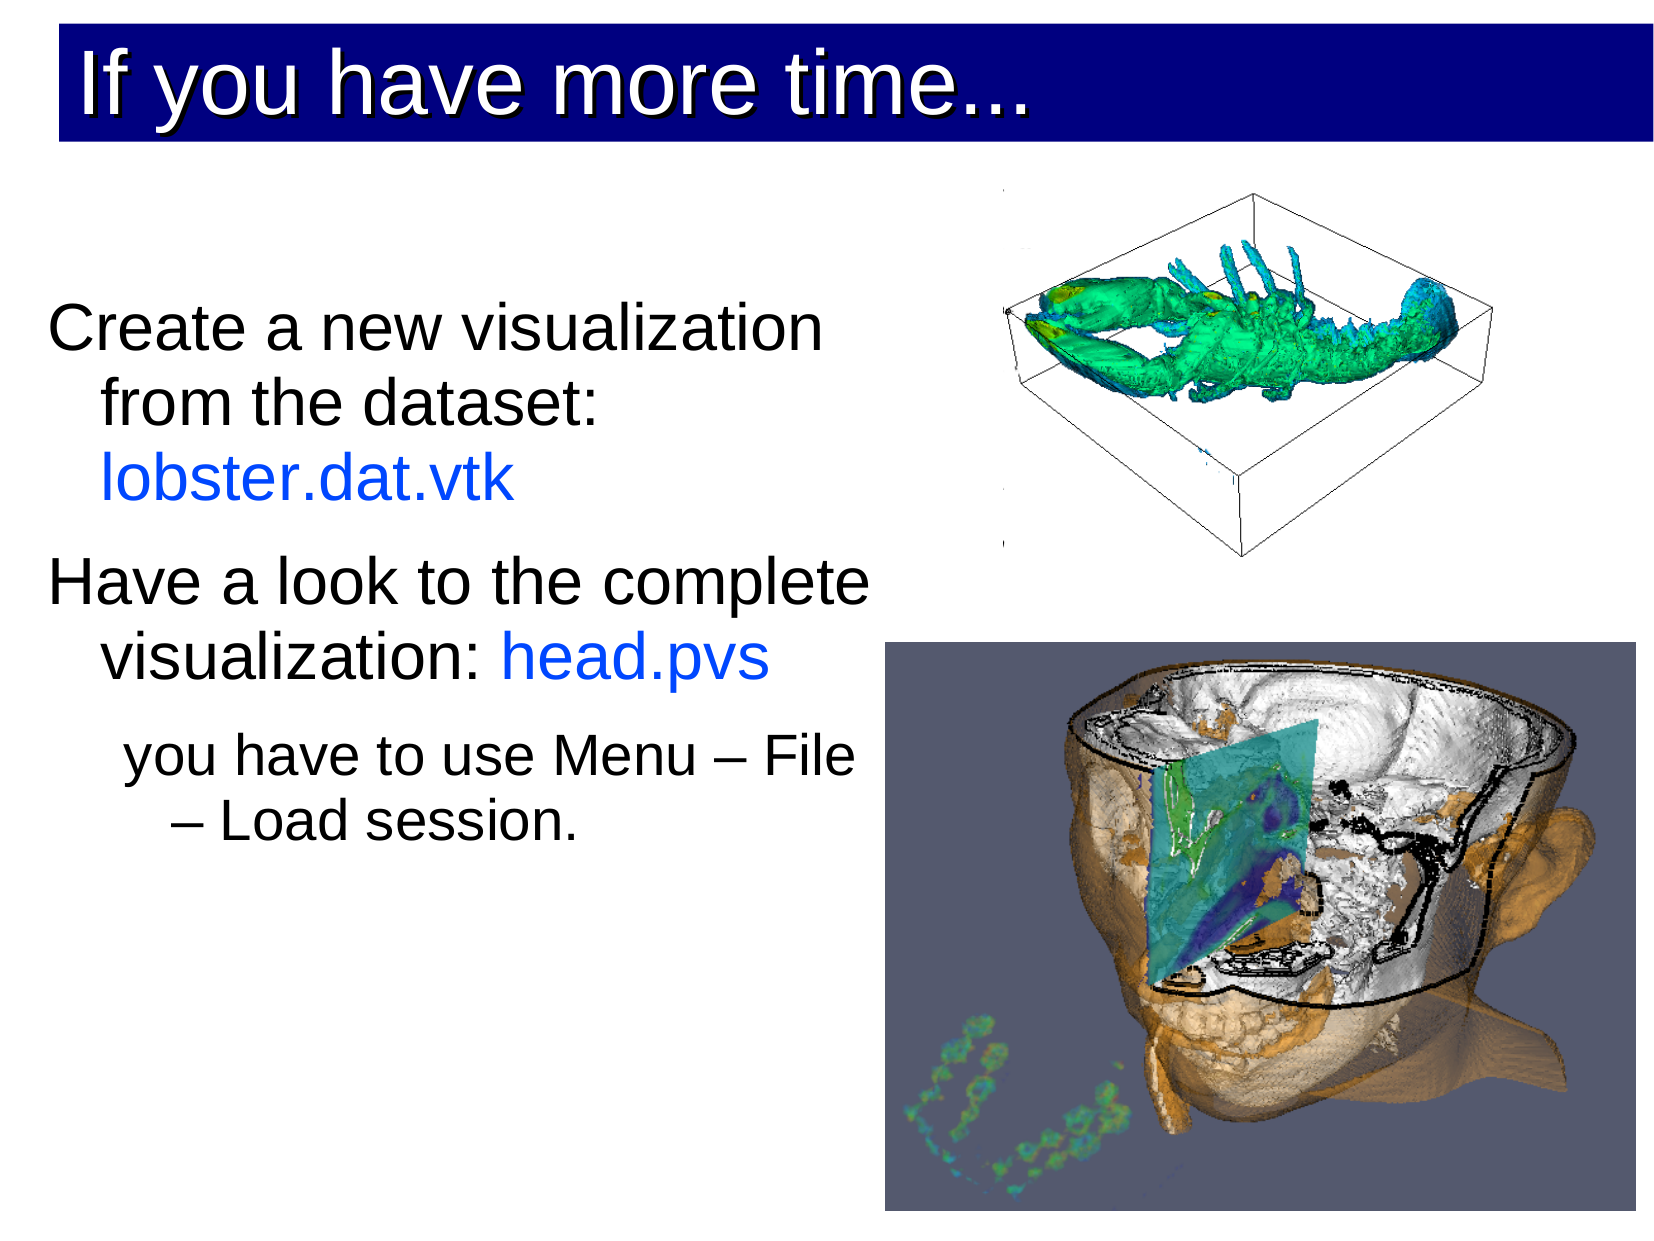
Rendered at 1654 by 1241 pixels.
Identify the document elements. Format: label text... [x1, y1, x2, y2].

picture [1003, 177, 1499, 562]
list Create a new visualization from the dataset: lobster.dat.vtk Have a look to the complete visualization: head.pvs you have to use Menu – File – Load session. [29, 290, 886, 1109]
picture [885, 642, 1636, 1211]
title If you have more time... [76, 23, 1565, 142]
